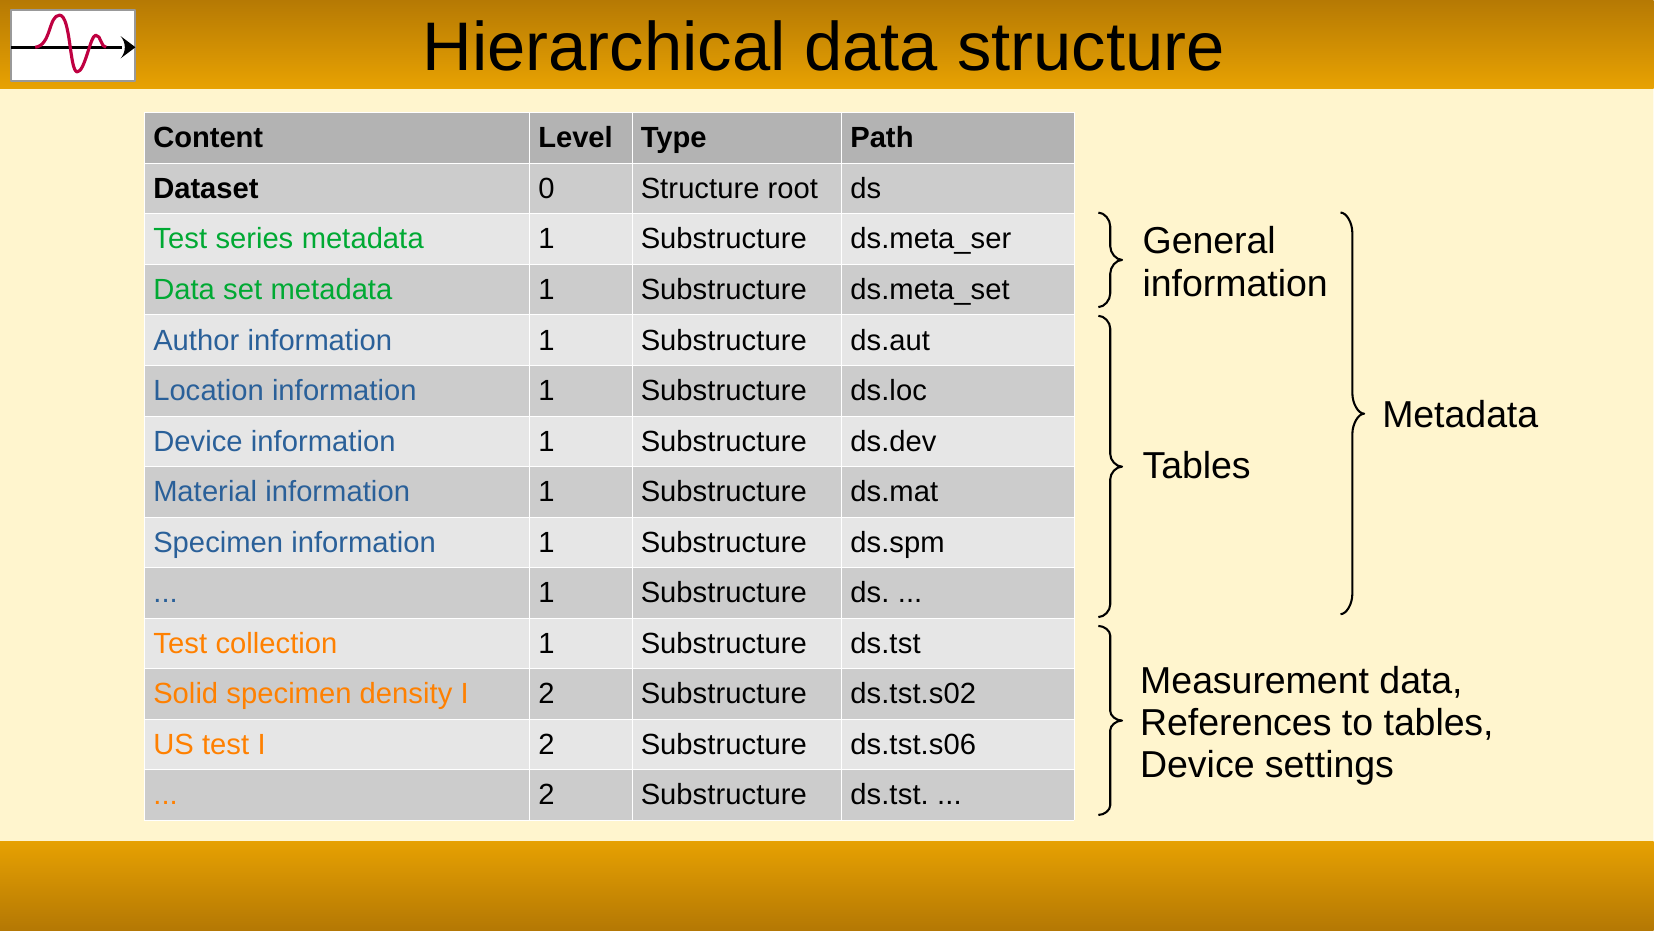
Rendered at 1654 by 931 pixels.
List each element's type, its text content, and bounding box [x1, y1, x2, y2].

table_cell 1 [530, 417, 632, 466]
text_box [92, 38, 101, 46]
table_header Level [530, 113, 632, 163]
table_cell ds.mat [842, 467, 1074, 517]
table_cell Author information [145, 315, 529, 365]
table_cell ds.loc [842, 366, 1074, 416]
table_cell Data set metadata [145, 265, 529, 314]
table_cell Structure root [633, 164, 841, 213]
text_box [73, 49, 86, 69]
table_cell 1 [530, 265, 632, 314]
table_cell Dataset [145, 164, 529, 213]
table_cell Solid specimen density I [145, 669, 529, 719]
table_cell 1 [530, 214, 632, 264]
table_cell Substructure [633, 214, 841, 264]
text_box Tables [1128, 437, 1266, 494]
text_box [44, 18, 68, 46]
text_box Measurement data, References to tables, Device settings [1125, 651, 1509, 793]
table_header Content [145, 113, 529, 163]
table_cell Test series metadata [145, 214, 529, 264]
table_cell Substructure [633, 467, 841, 517]
table_cell US test I [145, 720, 529, 769]
table_cell 1 [530, 518, 632, 567]
table_cell Device information [145, 417, 529, 466]
table_cell ds.tst.s06 [842, 720, 1074, 769]
text_box Metadata [1367, 386, 1554, 443]
table_cell ds.spm [842, 518, 1074, 567]
table_cell Substructure [633, 265, 841, 314]
table_cell Substructure [633, 720, 841, 769]
table_cell ... [145, 568, 529, 618]
table_cell Substructure [633, 568, 841, 618]
table_cell Material information [145, 467, 529, 517]
table_header Type [633, 113, 841, 163]
table_cell ds.tst.s02 [842, 669, 1074, 719]
table_cell 1 [530, 568, 632, 618]
table_cell Substructure [633, 669, 841, 719]
table_cell ds. ... [842, 568, 1074, 618]
text_box [10, 9, 136, 81]
table_cell Substructure [633, 518, 841, 567]
table_cell Substructure [633, 417, 841, 466]
title Hierarchical data structure [33, 7, 1615, 85]
table_cell 2 [530, 770, 632, 820]
table_cell 1 [530, 619, 632, 668]
text_box General information [1127, 212, 1343, 312]
table_header Path [842, 113, 1074, 163]
table_cell Test collection [145, 619, 529, 668]
table_cell ds [842, 164, 1074, 213]
table_cell ds.tst. ... [842, 770, 1074, 820]
table_cell ds.meta_ser [842, 214, 1074, 264]
table_cell 2 [530, 720, 632, 769]
table_cell Substructure [633, 619, 841, 668]
table_cell Substructure [633, 366, 841, 416]
table_cell 1 [530, 315, 632, 365]
table_cell 0 [530, 164, 632, 213]
table_cell Location information [145, 366, 529, 416]
table_cell Substructure [633, 315, 841, 365]
table_cell ds.meta_set [842, 265, 1074, 314]
table_cell ... [145, 770, 529, 820]
table_cell ds.tst [842, 619, 1074, 668]
table_cell ds.dev [842, 417, 1074, 466]
table_cell Substructure [633, 770, 841, 820]
table_cell 1 [530, 467, 632, 517]
table_cell 1 [530, 366, 632, 416]
table_cell Specimen information [145, 518, 529, 567]
table_cell 2 [530, 669, 632, 719]
table_cell ds.aut [842, 315, 1074, 365]
